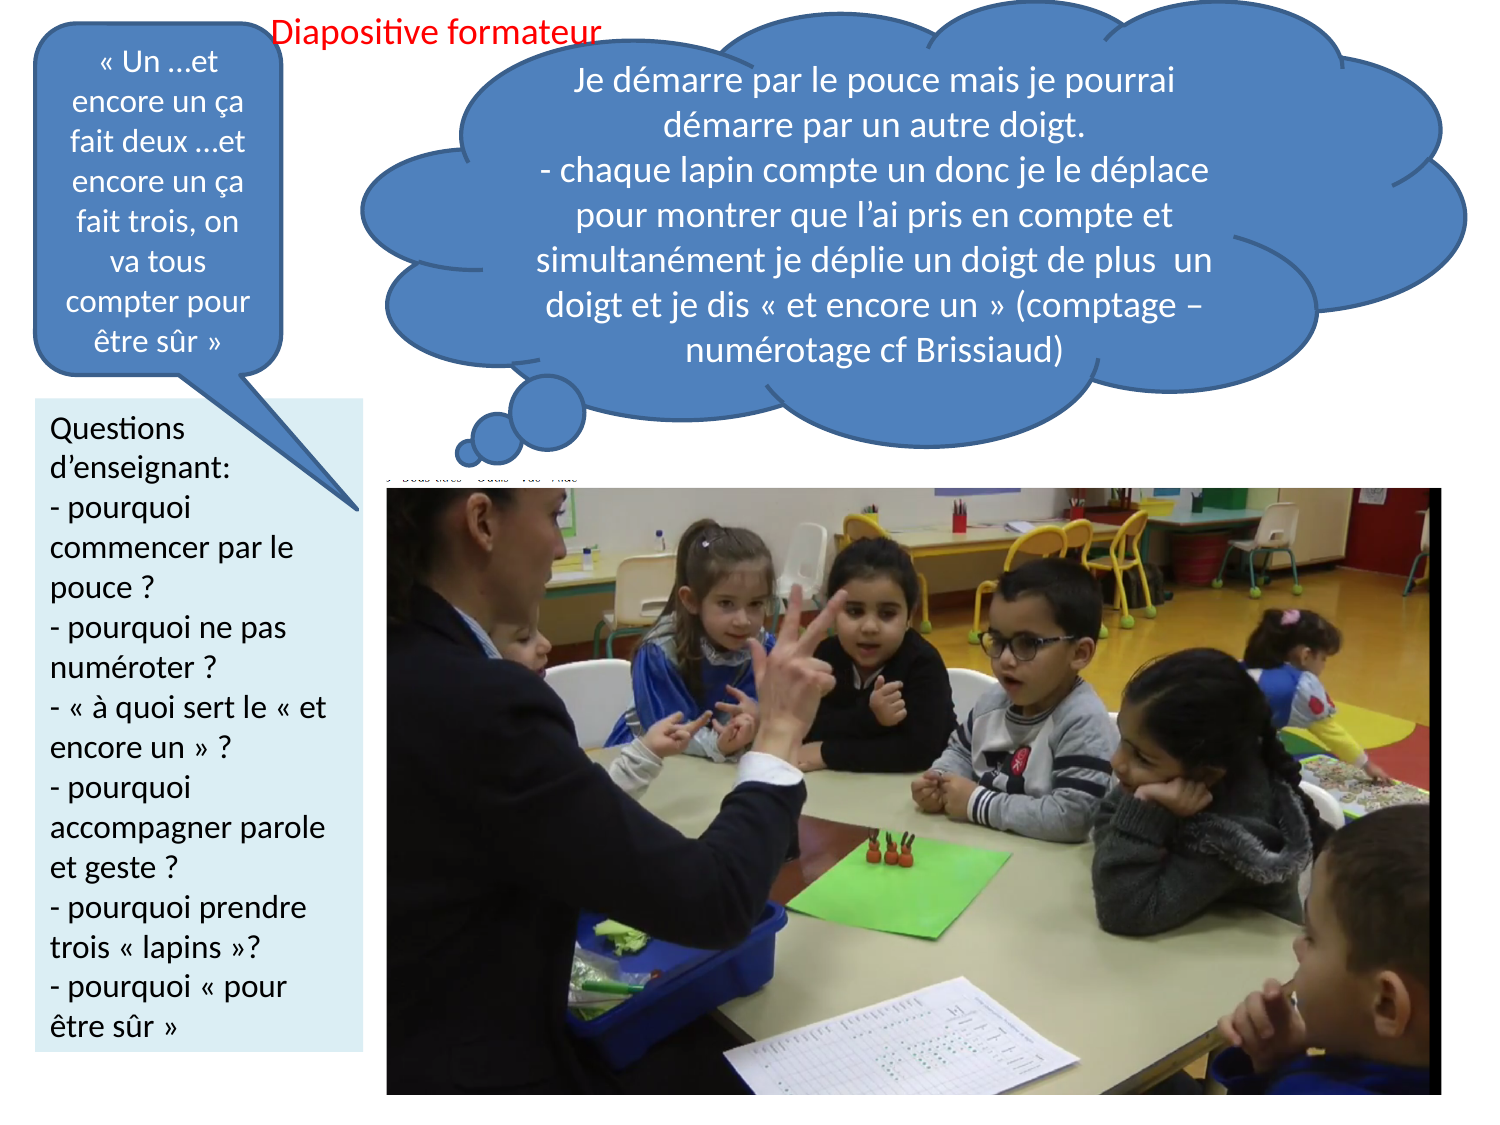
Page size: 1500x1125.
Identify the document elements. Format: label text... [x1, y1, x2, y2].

text_box Diapositive formateur [255, 0, 618, 60]
text_box Questions d’enseignant: - pourquoi commencer par le pouce ? - pourquoi ne pas numéroter ? - « à quoi sert le « et encore un » ? - pourquoi accompagner parole et geste ? - pourquoi prendre trois « lapins »? - pourquoi « pour être sûr » [35, 398, 364, 1052]
picture [386, 480, 1442, 1095]
text_box « Un …et encore un ça fait deux …et encore un ça fait trois, on va tous compter pour être sûr » [35, 23, 358, 510]
text_box Je démarre par le pouce mais je pourrai démarre par un autre doigt. - chaque lapin compte un donc je le déplace pour montrer que l’ai pris en compte et simultanément je déplie un doigt de plus un doigt et je dis « et encore un » (comptage –numérotage cf Brissiaud) [362, 1, 1466, 466]
